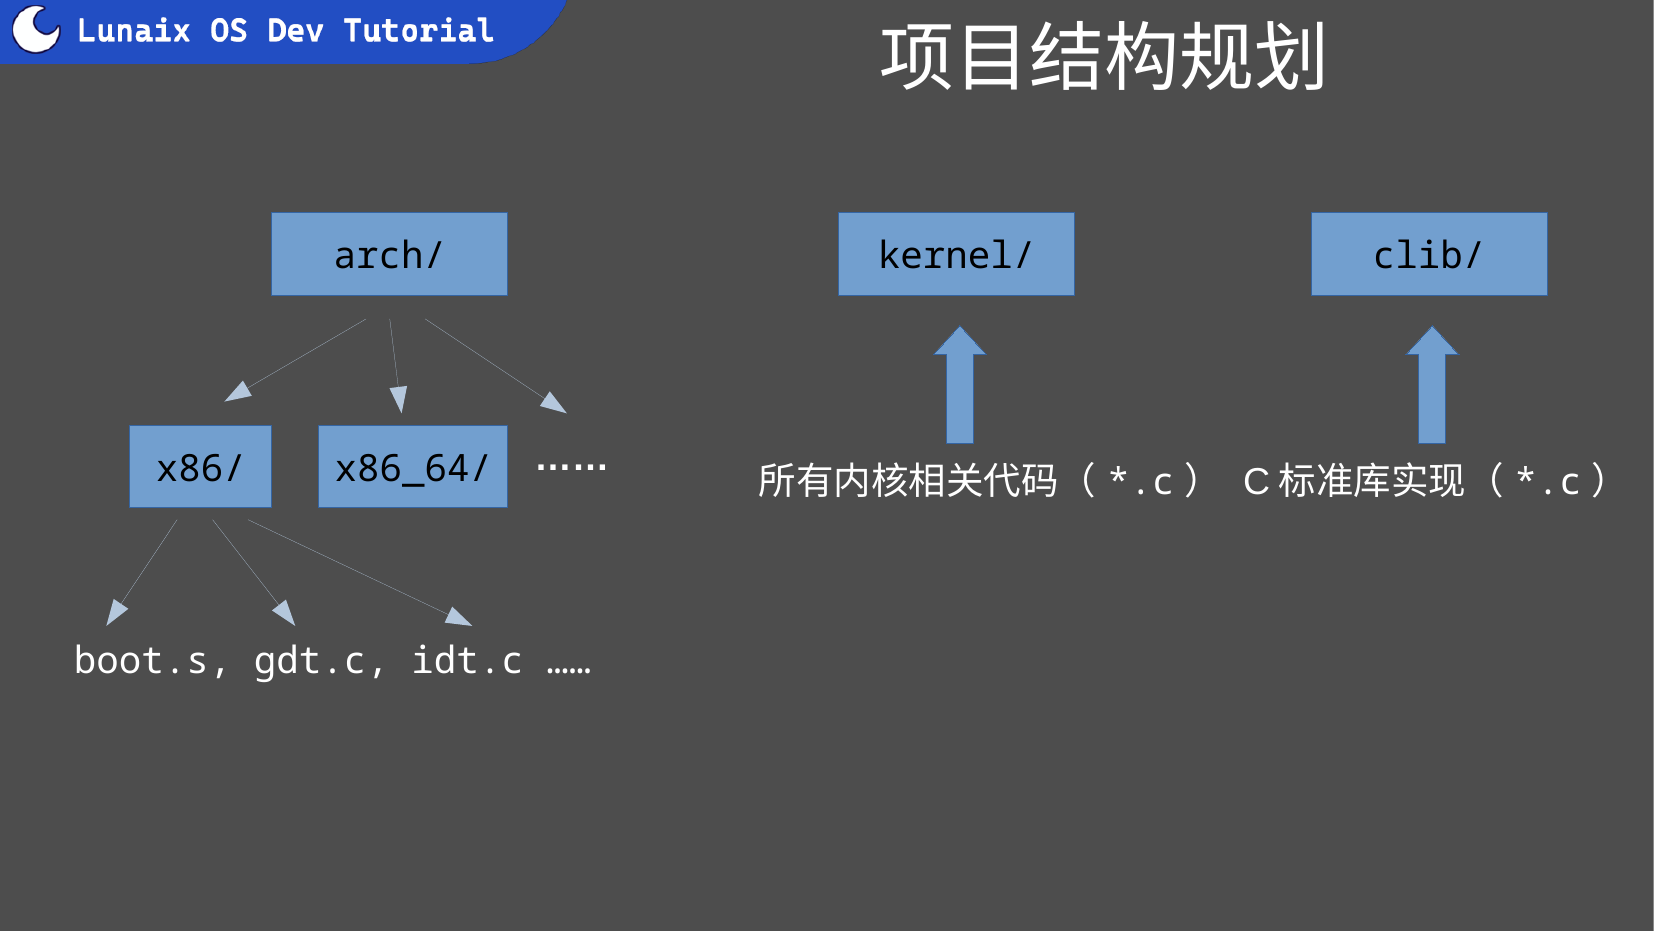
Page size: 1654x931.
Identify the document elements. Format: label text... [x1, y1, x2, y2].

text_box kernel/ [838, 212, 1075, 296]
text_box boot.s, gdt.c, idt.c …… [59, 625, 662, 728]
text_box [1405, 325, 1460, 444]
text_box x86_64/ [318, 425, 508, 508]
picture [0, 0, 1654, 931]
text_box …… [519, 429, 662, 501]
text_box [933, 325, 987, 444]
text_box arch/ [271, 212, 508, 296]
text_box clib/ [1311, 212, 1548, 296]
text_box x86/ [129, 425, 272, 508]
text_box 所有内核相关代码（*.c） [744, 443, 1276, 567]
title 项目结构规划 [566, 0, 1642, 107]
text_box C标准库实现（*.c） [1228, 443, 1654, 520]
